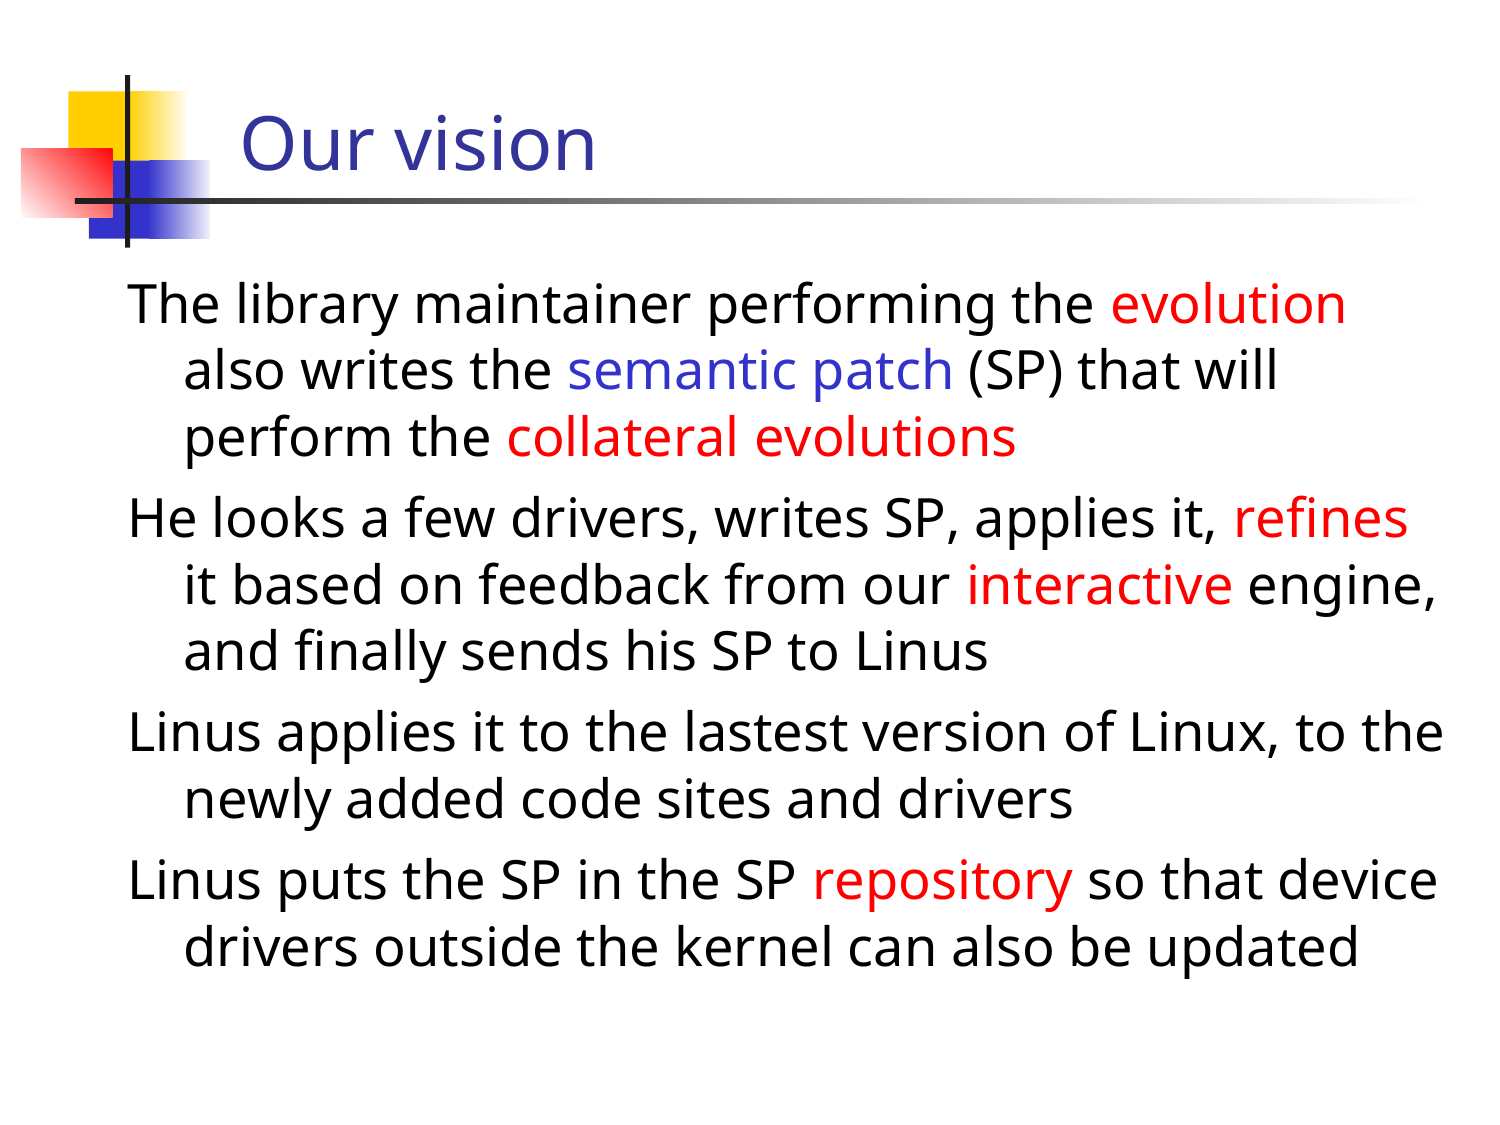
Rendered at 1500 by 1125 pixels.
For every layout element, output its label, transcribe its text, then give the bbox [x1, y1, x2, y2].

title Our vision [224, 12, 1500, 200]
list The library maintainer performing the evolution also writes the semantic patch (SP) that will perform the collateral evolutions He looks a few drivers, writes SP, applies it, refines it based on feedback from our interactive engine, and finally sends his SP to Linus Linus applies it to the lastest version of Linux, to the newly added code sites and drivers Linus puts the SP in the SP repository so that device drivers outside the kernel can also be updated [112, 262, 1463, 1095]
